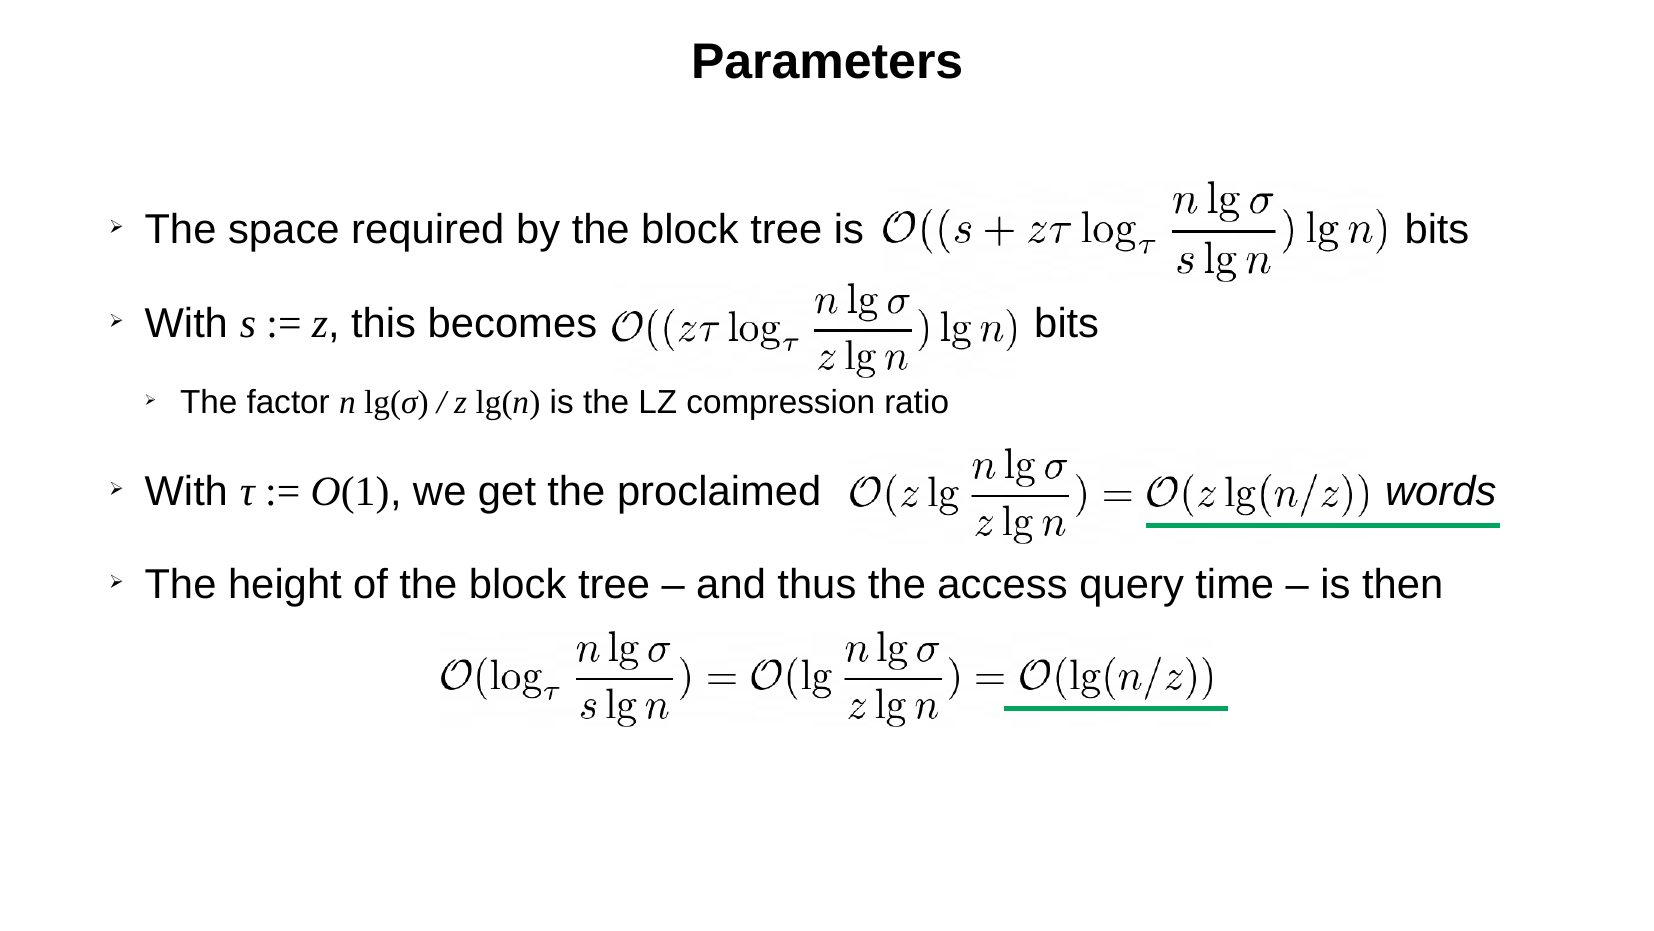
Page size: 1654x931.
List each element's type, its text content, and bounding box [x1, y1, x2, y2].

picture [850, 448, 1368, 544]
text_box The space required by the block tree is bits With s := z, this becomes bits The factor n lg(σ) / z lg(n) is the LZ compression ratio With τ := O(1), we get the proclaimed words The height of the block tree – and thus the access query time – is then [94, 152, 1560, 615]
picture [612, 283, 1016, 378]
picture [883, 181, 1386, 282]
text_box Parameters [676, 0, 979, 125]
picture [441, 631, 1212, 727]
